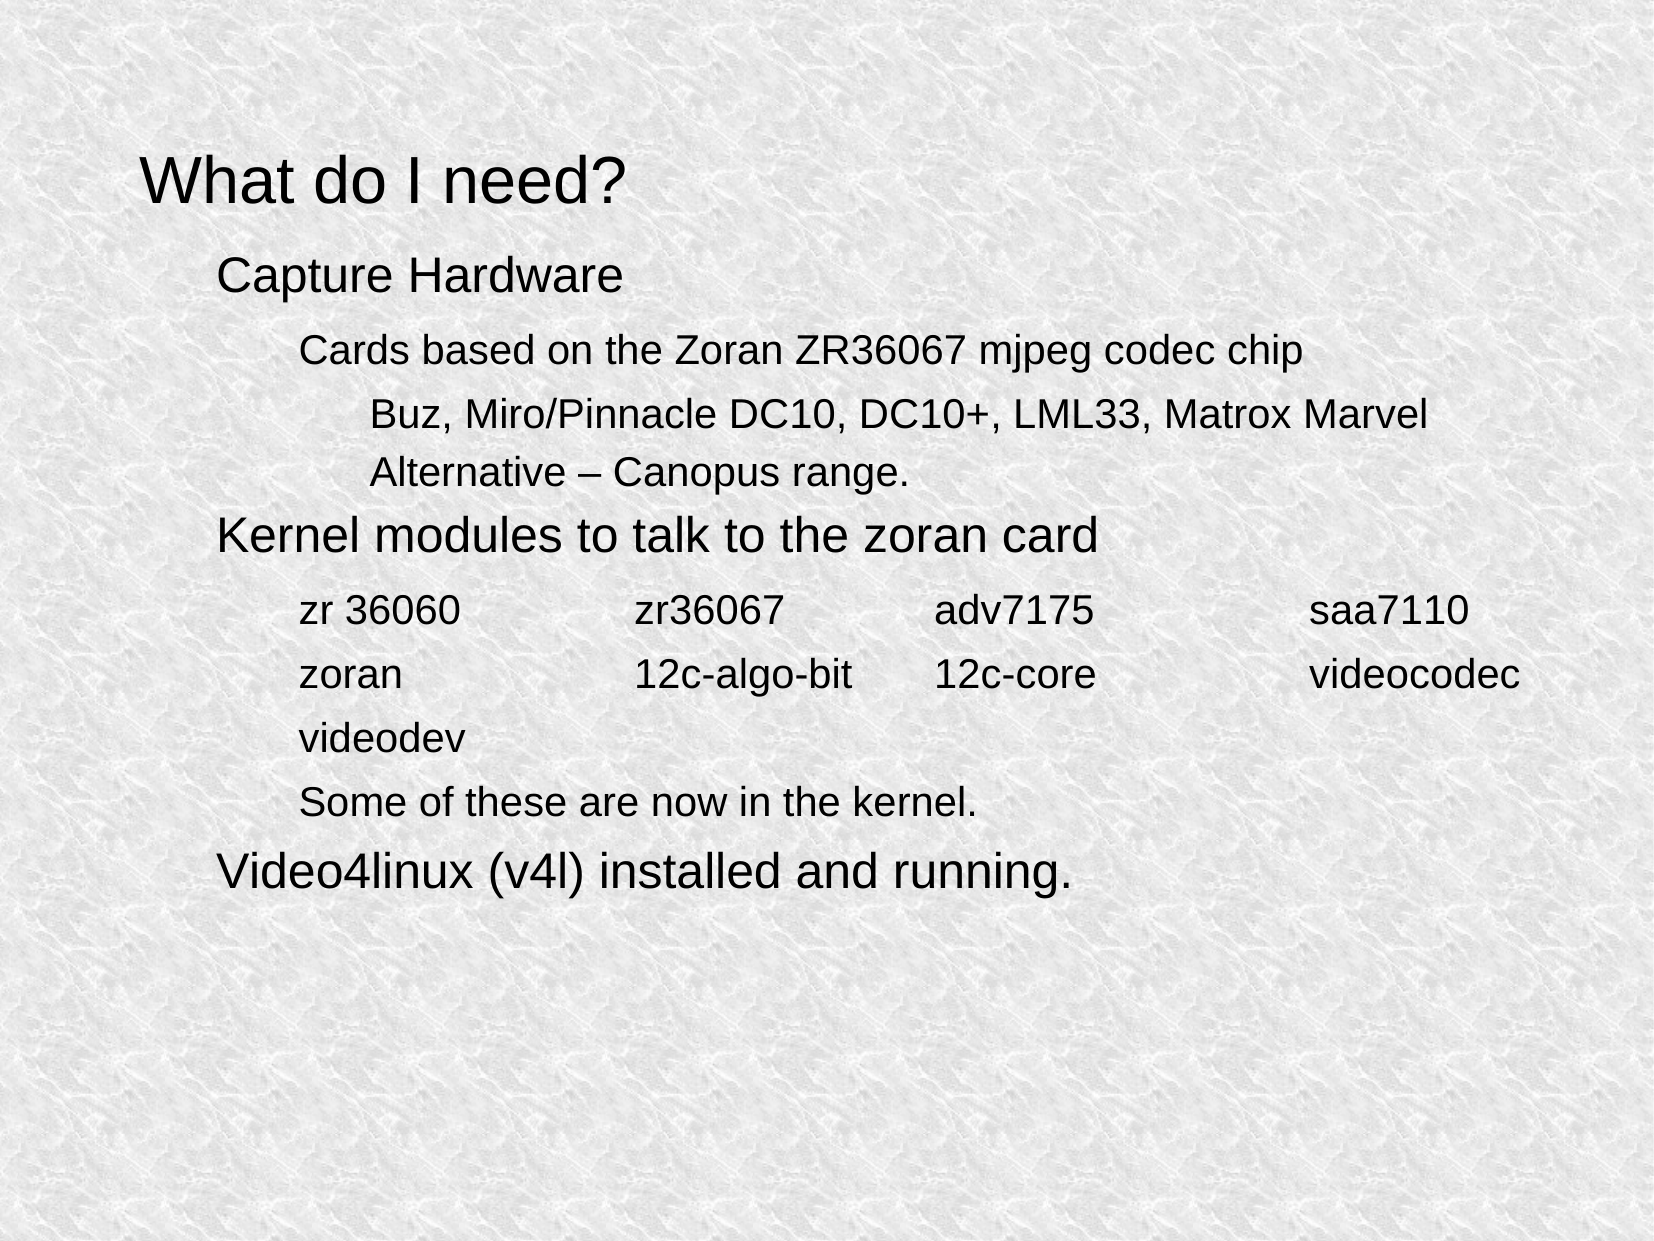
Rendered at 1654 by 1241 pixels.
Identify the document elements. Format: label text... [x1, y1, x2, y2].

list What do I need? Capture Hardware Cards based on the Zoran ZR36067 mjpeg codec chip Buz, Miro/Pinnacle DC10, DC10+, LML33, Matrox Marvel Alternative – Canopus range. Kernel modules to talk to the zoran card zr 36060 zr36067 adv7175 saa7110 zoran 12c-algo-bit 12c-core videocodec videodev Some of these are now in the kernel. Video4linux (v4l) installed and running. [121, 142, 1534, 1127]
picture [0, 0, 1654, 1241]
